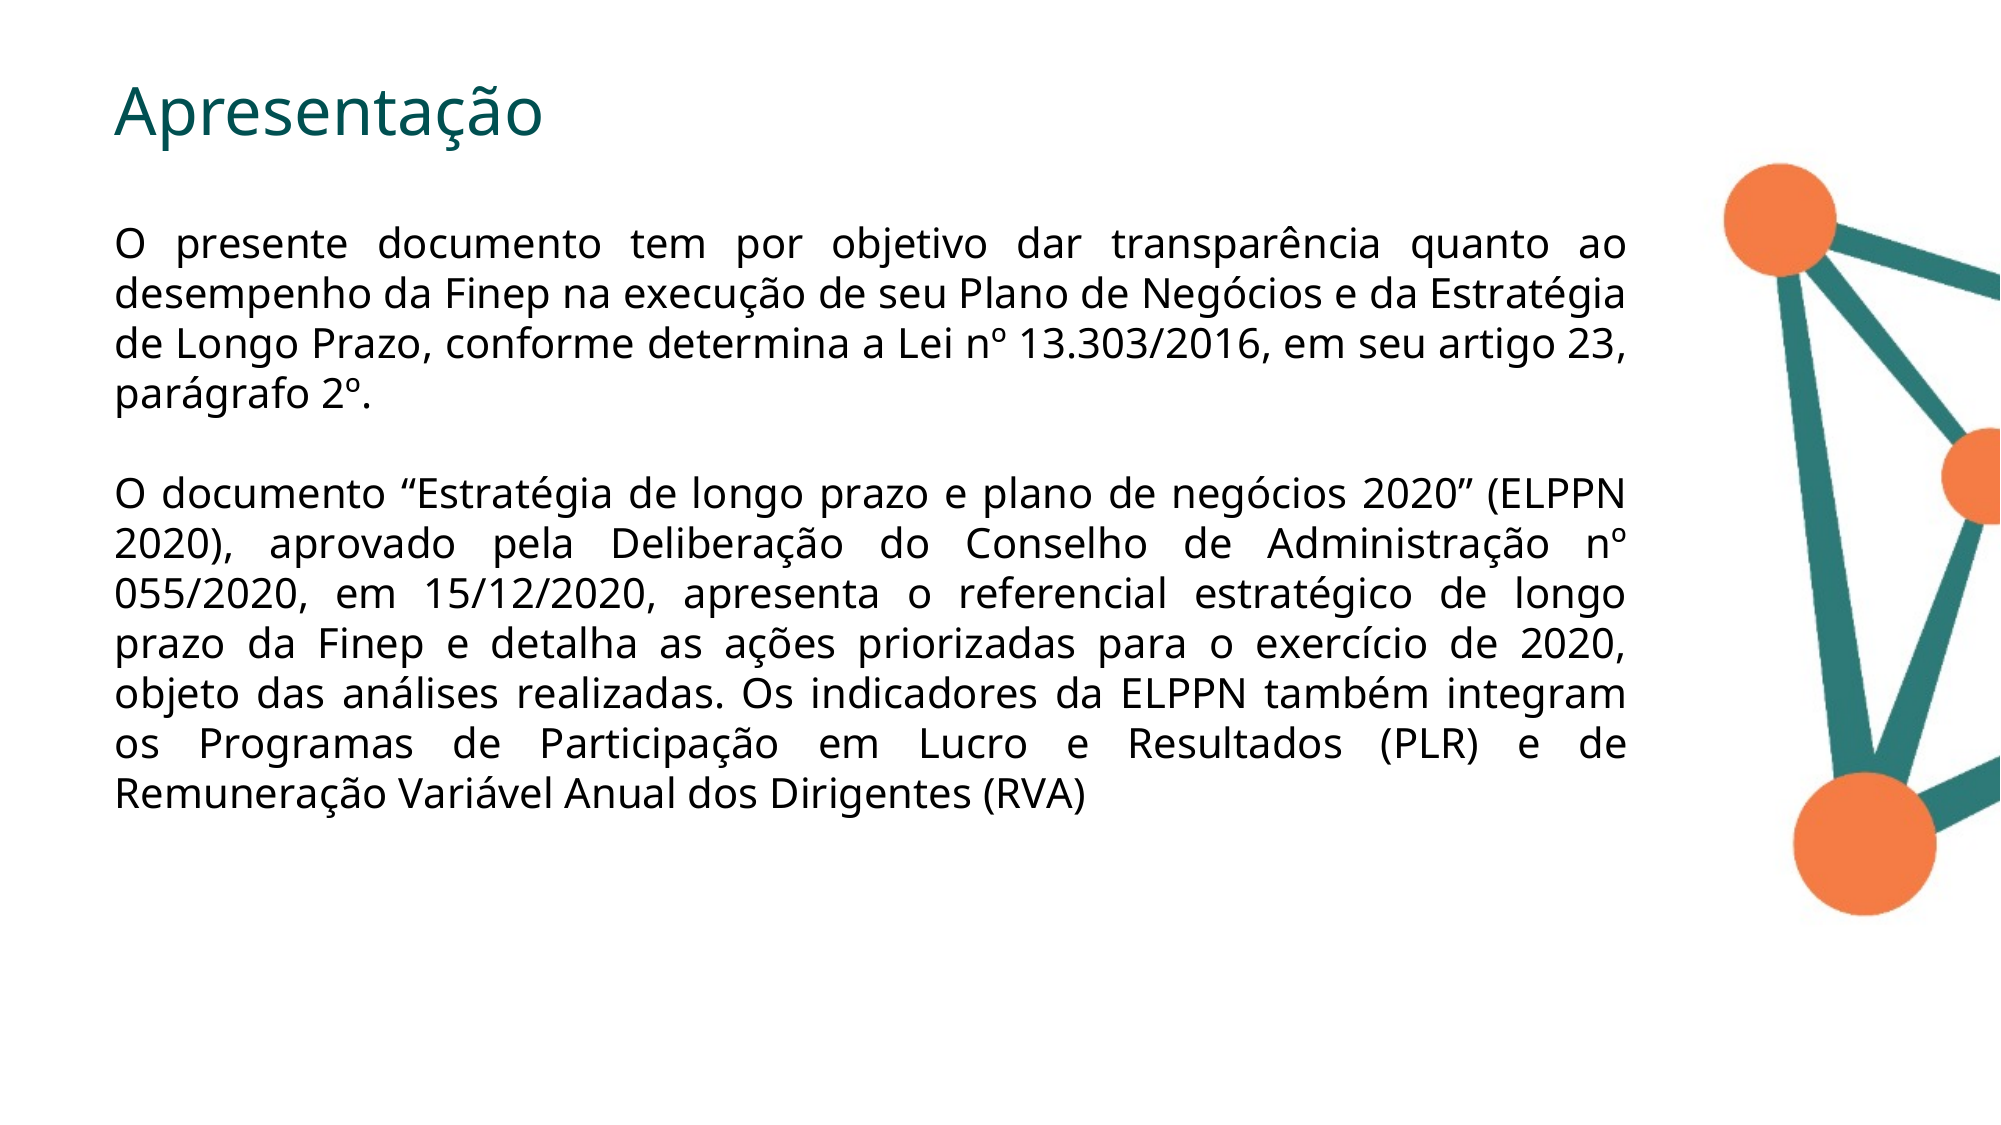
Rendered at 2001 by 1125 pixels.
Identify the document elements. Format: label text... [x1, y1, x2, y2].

title Apresentação [99, 45, 1900, 173]
text_box O presente documento tem por objetivo dar transparência quanto ao desempenho da Finep na execução de seu Plano de Negócios e da Estratégia de Longo Prazo, conforme determina a Lei nº 13.303/2016, em seu artigo 23, parágrafo 2º. O documento “Estratégia de longo prazo e plano de negócios 2020” (ELPPN 2020), aprovado pela Deliberação do Conselho de Administração nº 055/2020, em 15/12/2020, apresenta o referencial estratégico de longo prazo da Finep e detalha as ações priorizadas para o exercício de 2020, objeto das análises realizadas. Os indicadores da ELPPN também integram os Programas de Participação em Lucro e Resultados (PLR) e de Remuneração Variável Anual dos Dirigentes (RVA) [100, 173, 1643, 860]
